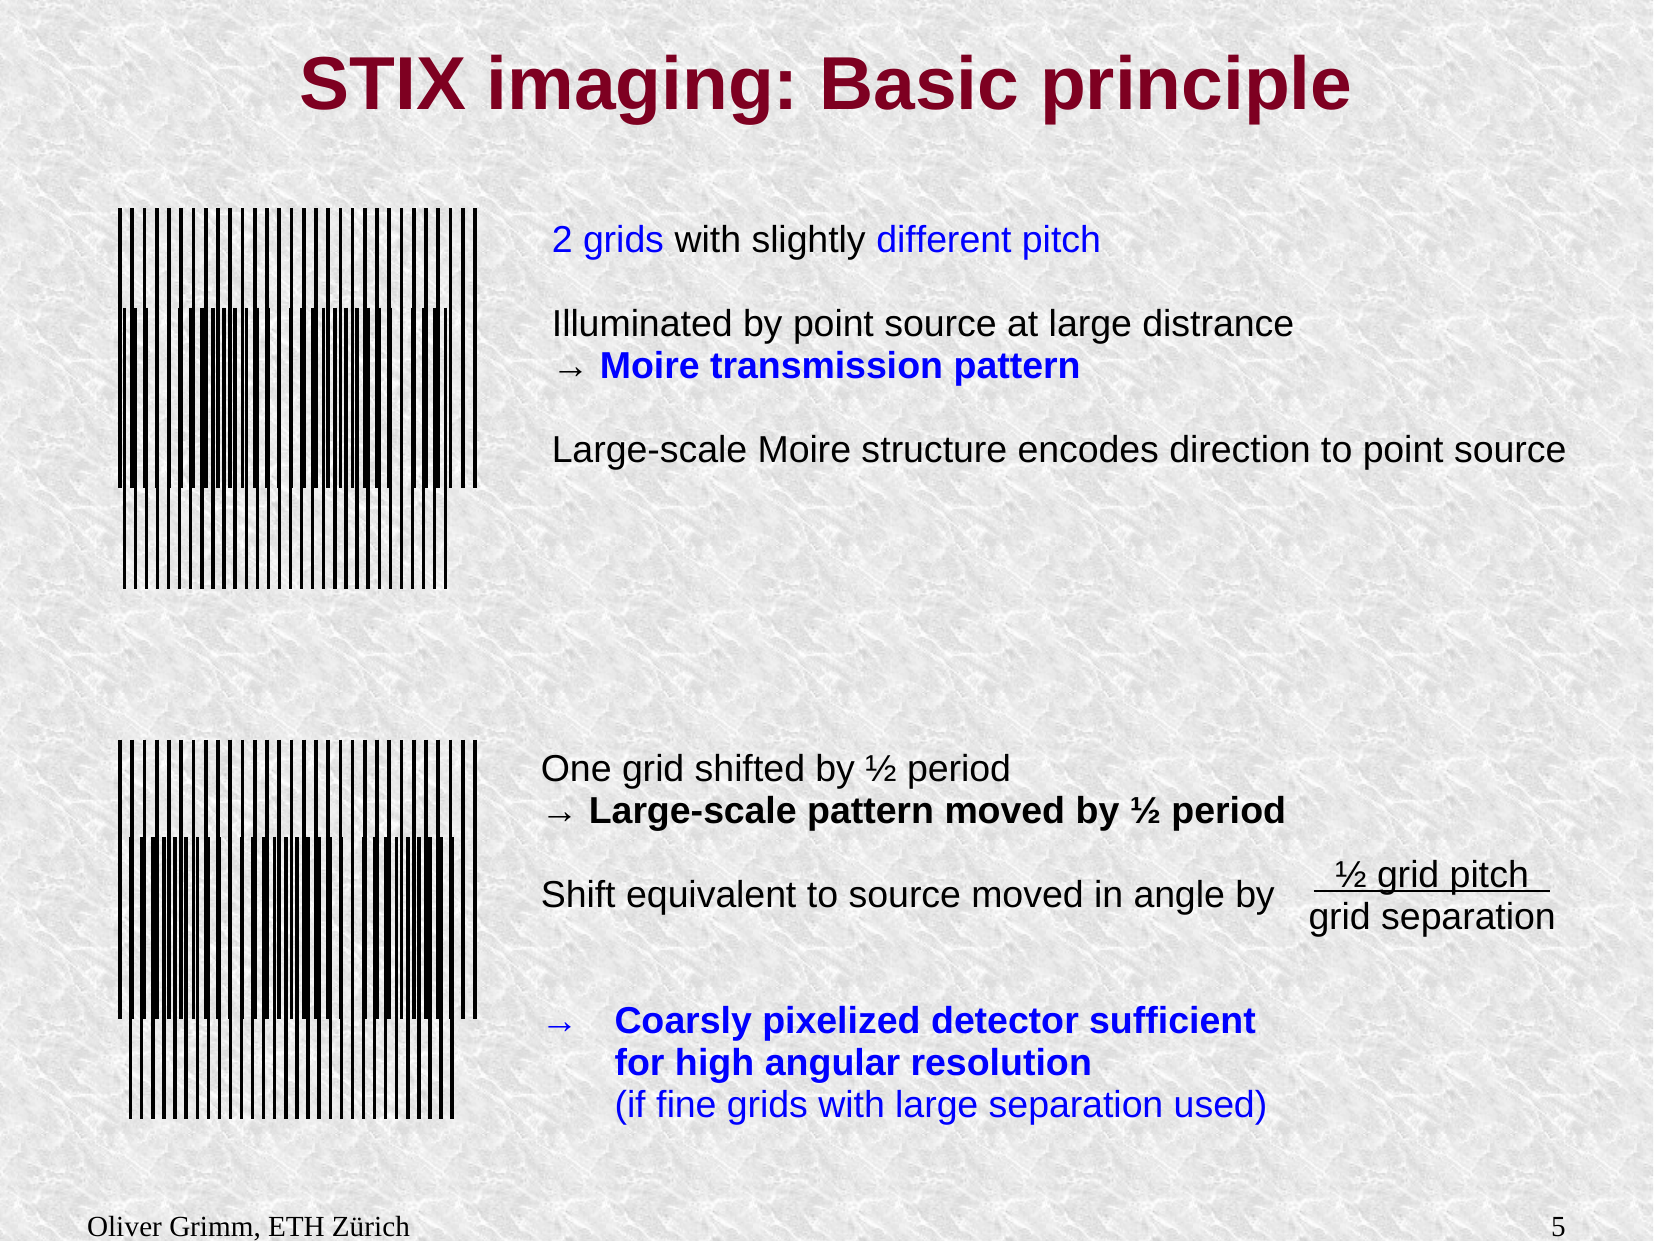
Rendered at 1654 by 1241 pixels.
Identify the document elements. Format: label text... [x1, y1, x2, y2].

picture [0, 0, 1654, 1241]
text_box 2 grids with slightly different pitch Illuminated by point source at large distrance → Moire transmission pattern Large-scale Moire structure encodes direction to point source [537, 210, 1582, 478]
text_box ½ grid pitch grid separation [1293, 846, 1571, 945]
text_box One grid shifted by ½ period → Large-scale pattern moved by ½ period Shift equivalent to source moved in angle by → Coarsly pixelized detector sufficient for high angular resolution (if fine grids with large separation used) [526, 740, 1301, 1133]
title STIX imaging: Basic principle [0, 27, 1653, 141]
